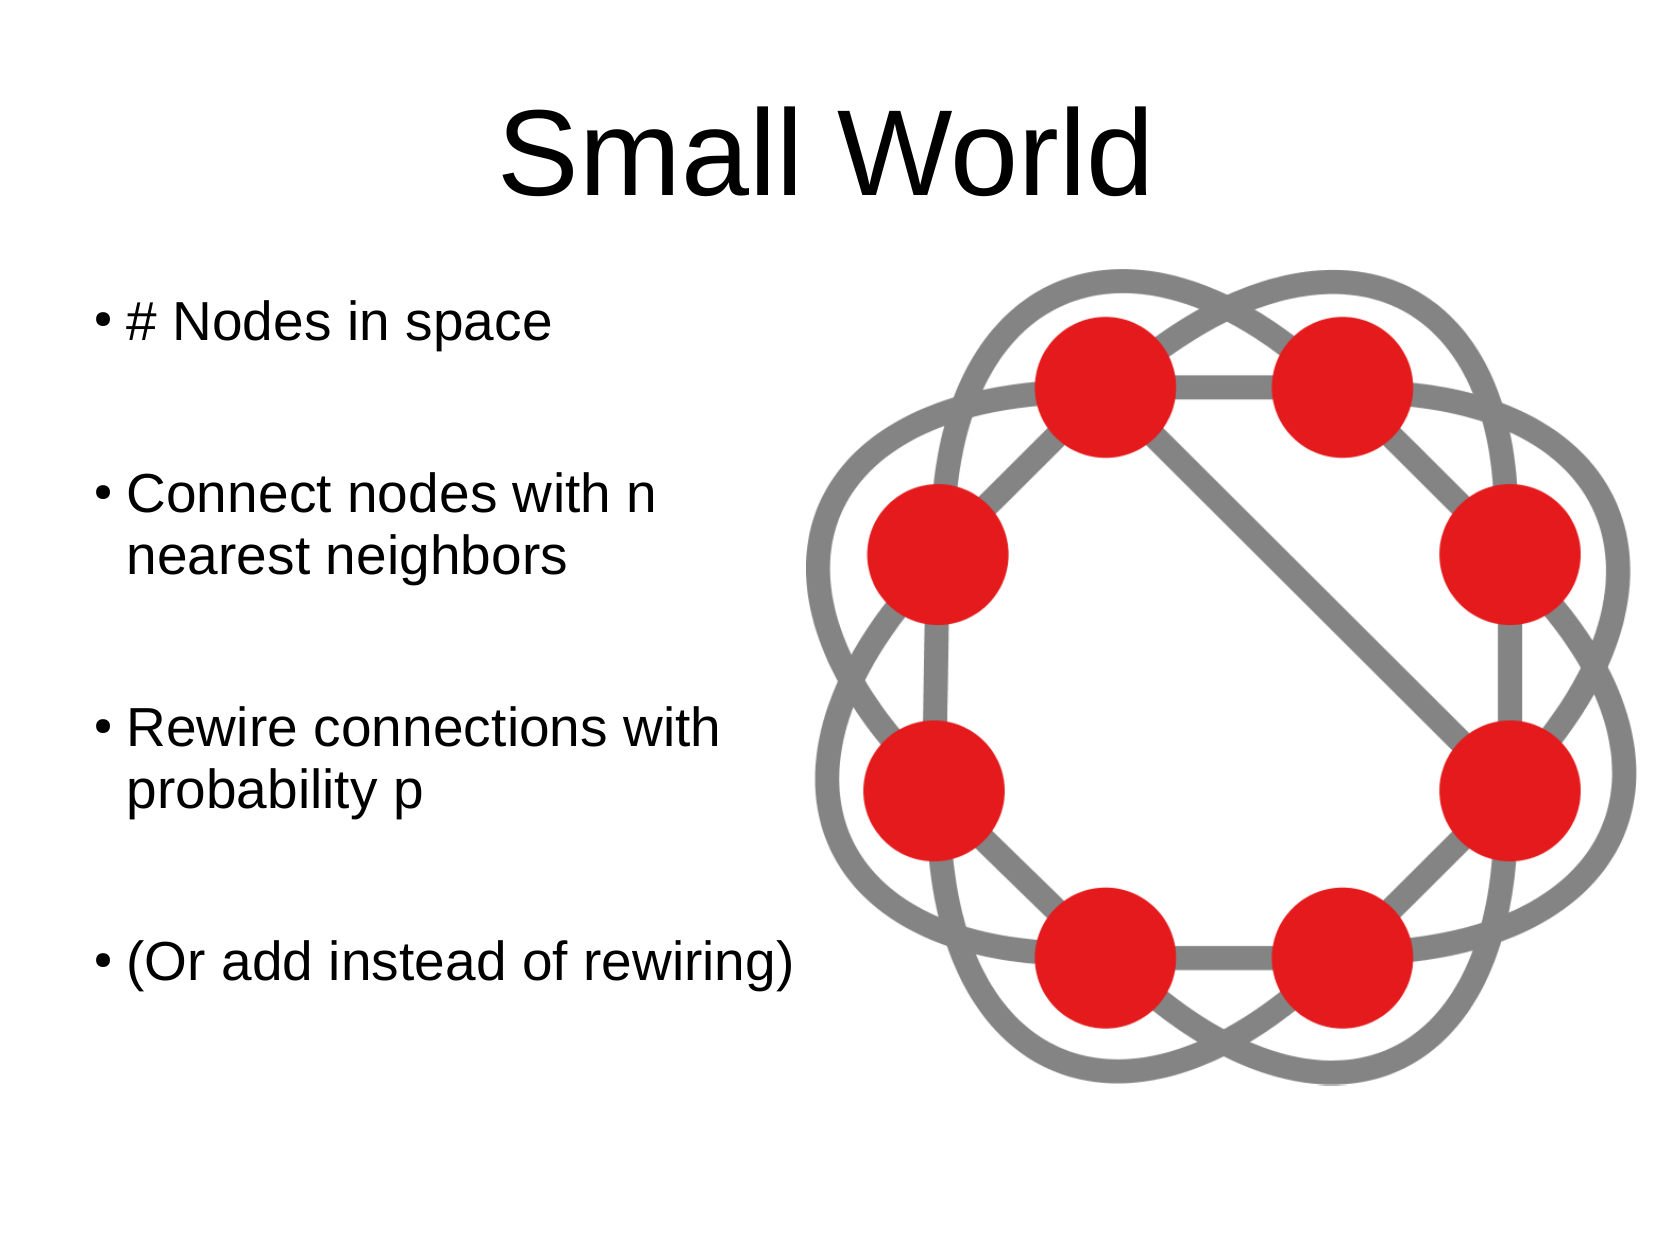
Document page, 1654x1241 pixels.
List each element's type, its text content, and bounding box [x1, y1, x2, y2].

list # Nodes in space Connect nodes with n nearest neighbors Rewire connections with probability p (Or add instead of rewiring) [82, 290, 806, 1010]
picture [806, 269, 1637, 1087]
title Small World [82, 49, 1571, 257]
